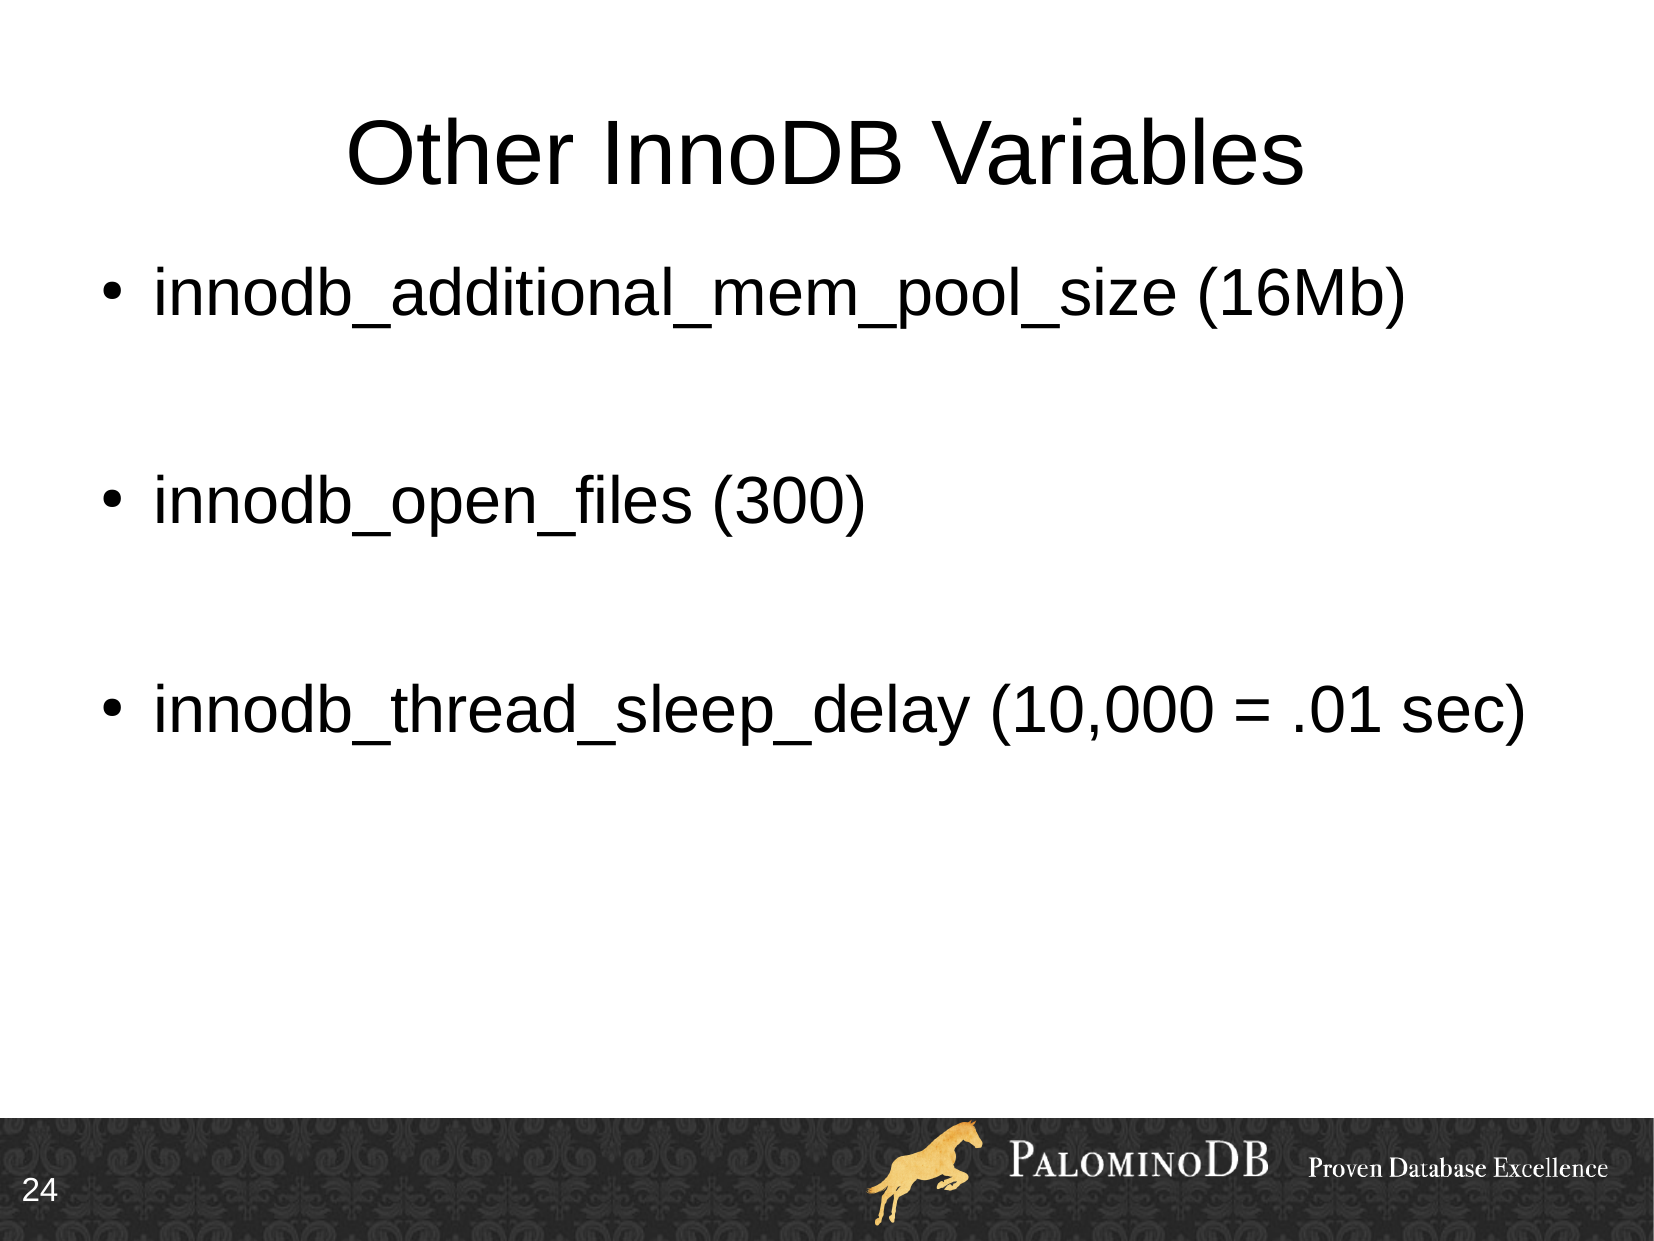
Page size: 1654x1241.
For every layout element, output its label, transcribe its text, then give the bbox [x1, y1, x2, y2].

list innodb_additional_mem_pool_size (16Mb) innodb_open_files (300) innodb_thread_sleep_delay (10,000 = .01 sec) [82, 254, 1571, 1074]
picture [0, 1109, 1654, 1241]
title Other InnoDB Variables [82, 49, 1571, 254]
